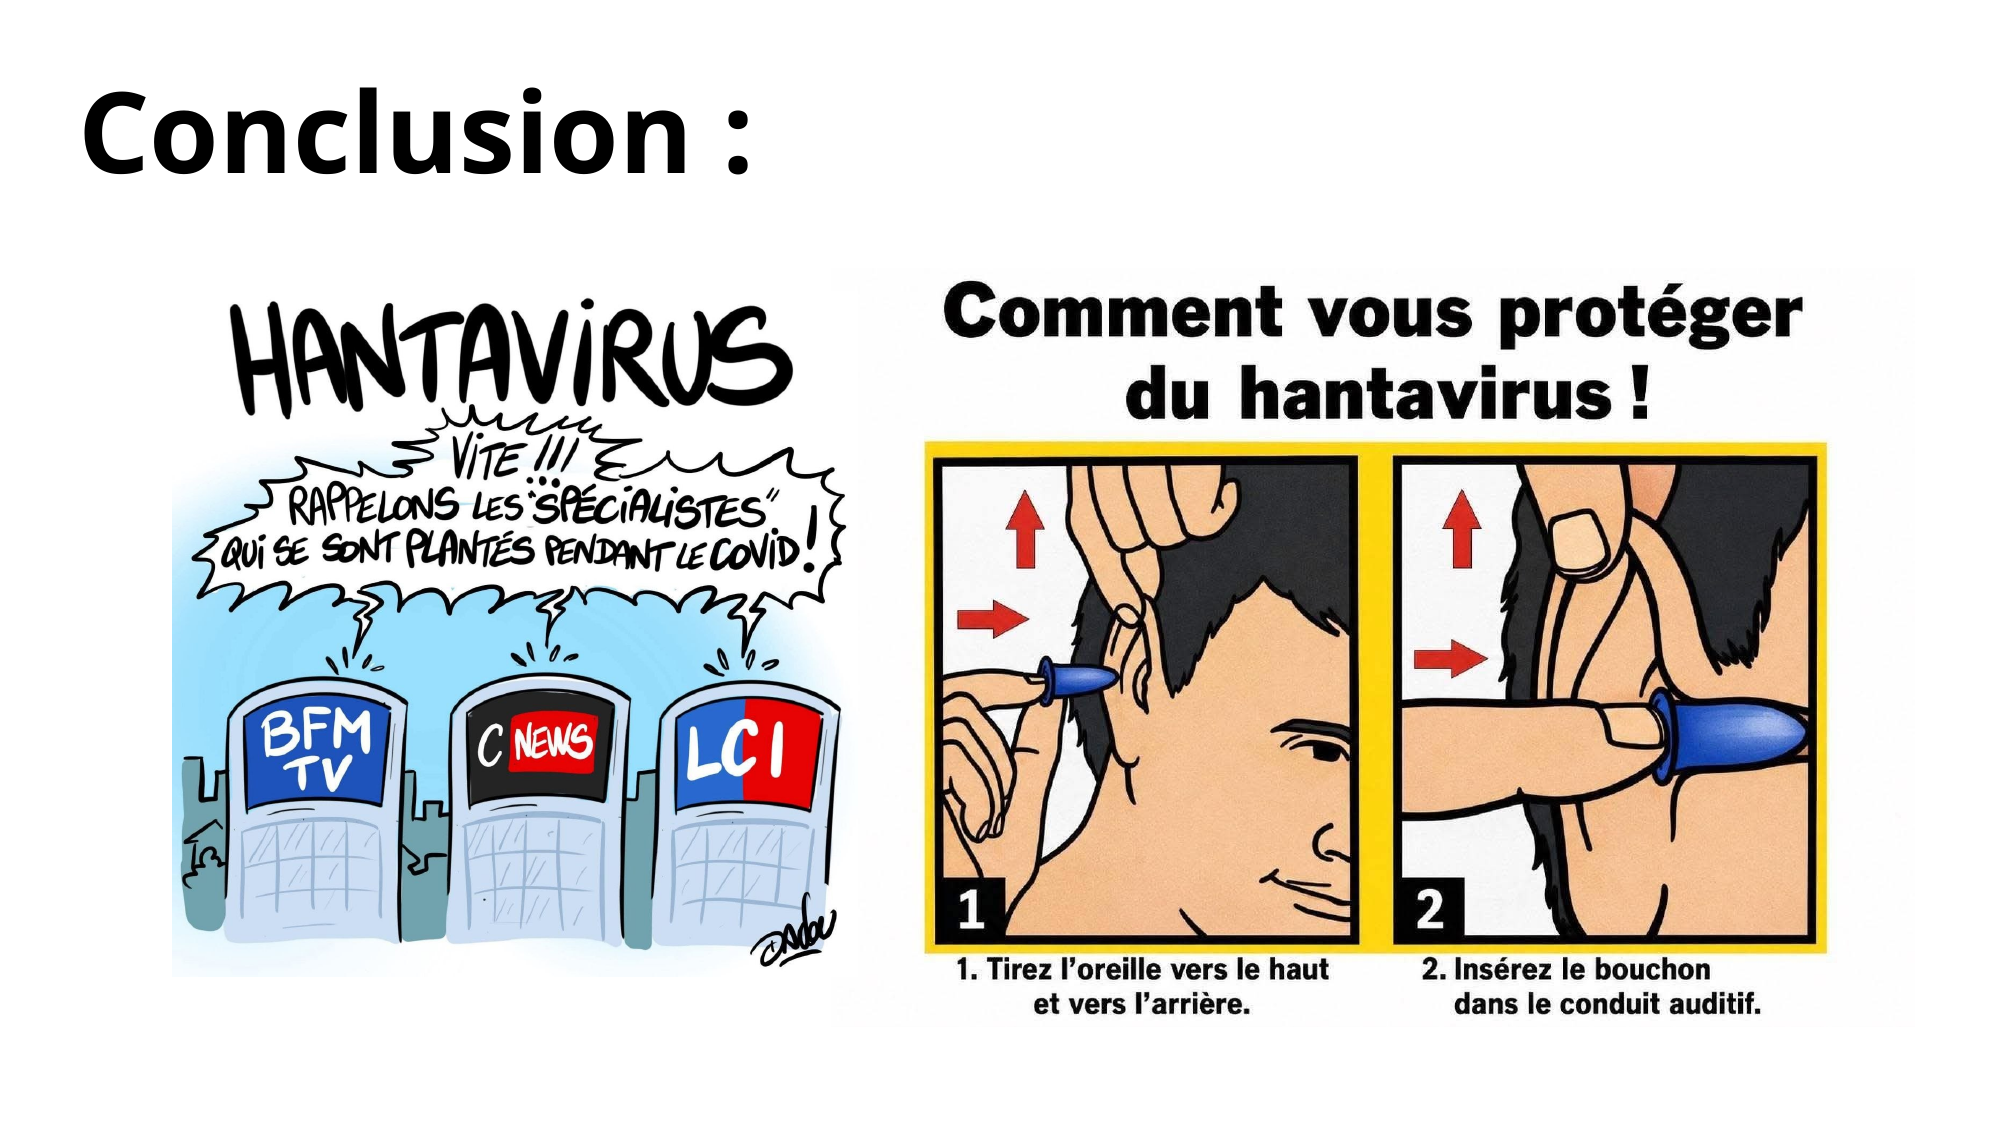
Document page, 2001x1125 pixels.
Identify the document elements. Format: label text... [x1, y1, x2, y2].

picture [172, 268, 1915, 1027]
text_box Conclusion : [63, 53, 811, 206]
